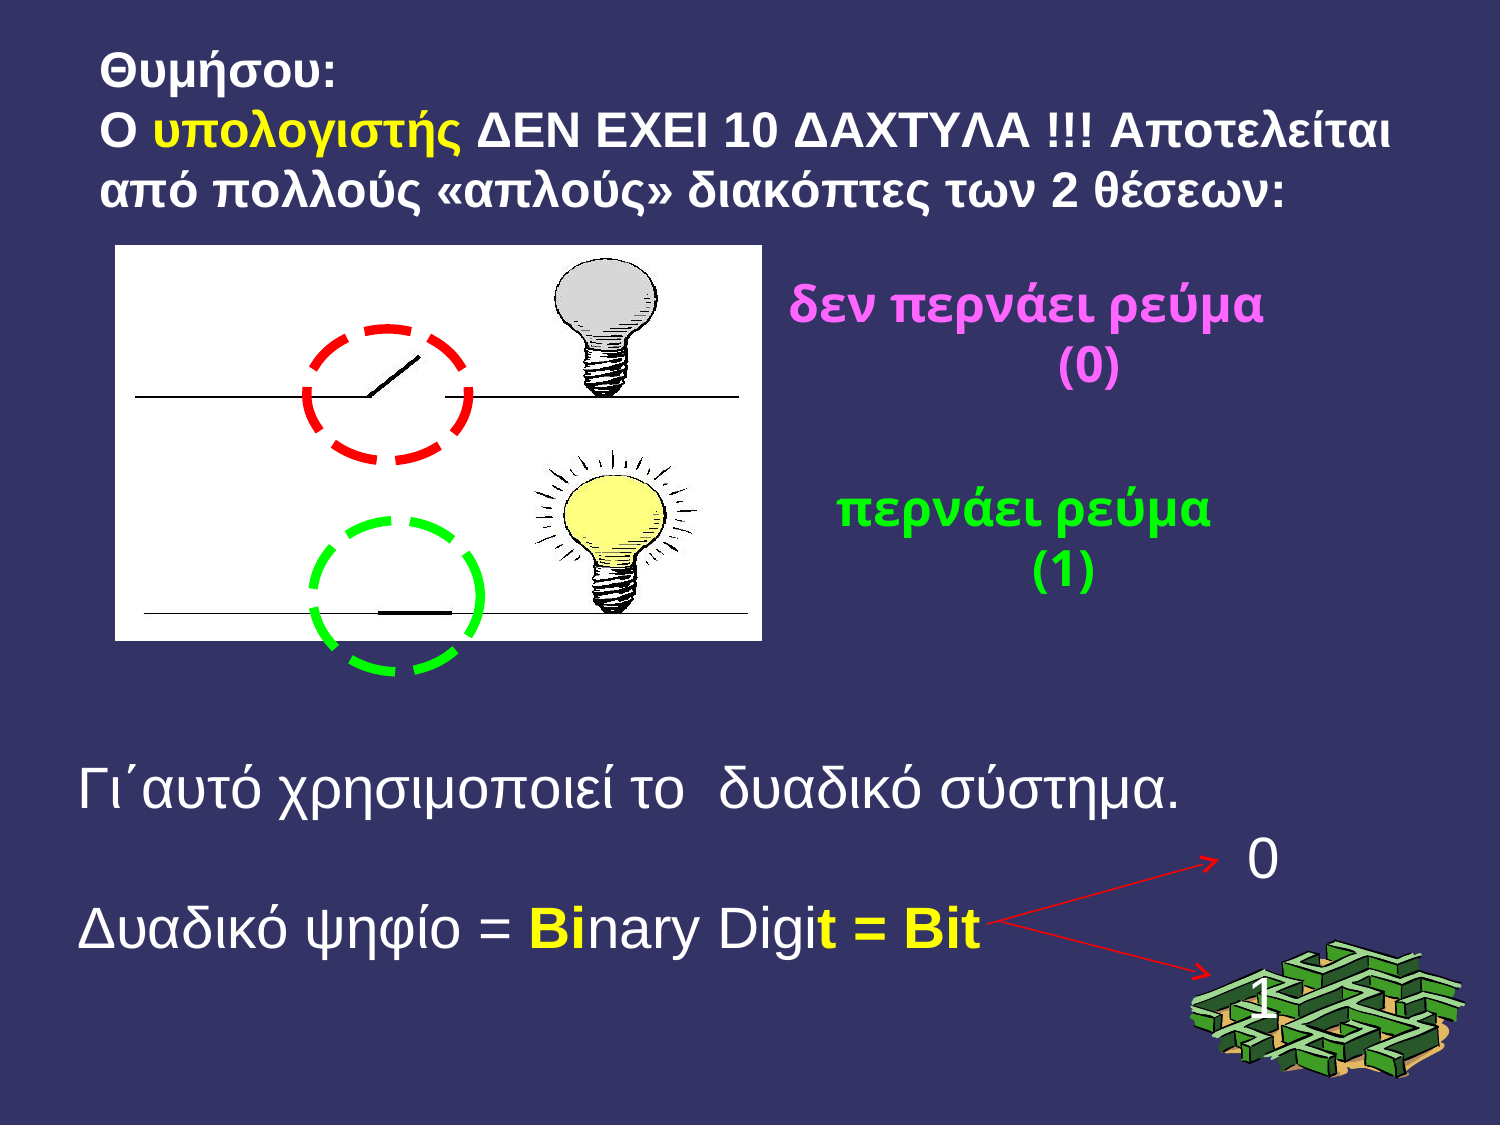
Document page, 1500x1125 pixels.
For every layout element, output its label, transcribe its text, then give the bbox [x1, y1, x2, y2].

text_box Γι΄αυτό χρησιμοποιεί το δυαδικό σύστημα. 0 Δυαδικό ψηφίο = Binary Digit = Bit 1 [62, 742, 1500, 1038]
text_box περνάει ρεύμα (1) [821, 448, 1307, 605]
picture [115, 245, 762, 641]
text_box δεν περνάει ρεύμα (0) [773, 245, 1406, 401]
text_box Θυμήσου: Ο υπολογιστής ΔΕΝ ΕΧΕΙ 10 ΔΑΧΤΥΛΑ !!! Αποτελείται από πολλούς «απλούς» διακόπτες των 2 θέσεων: [84, 29, 1500, 225]
